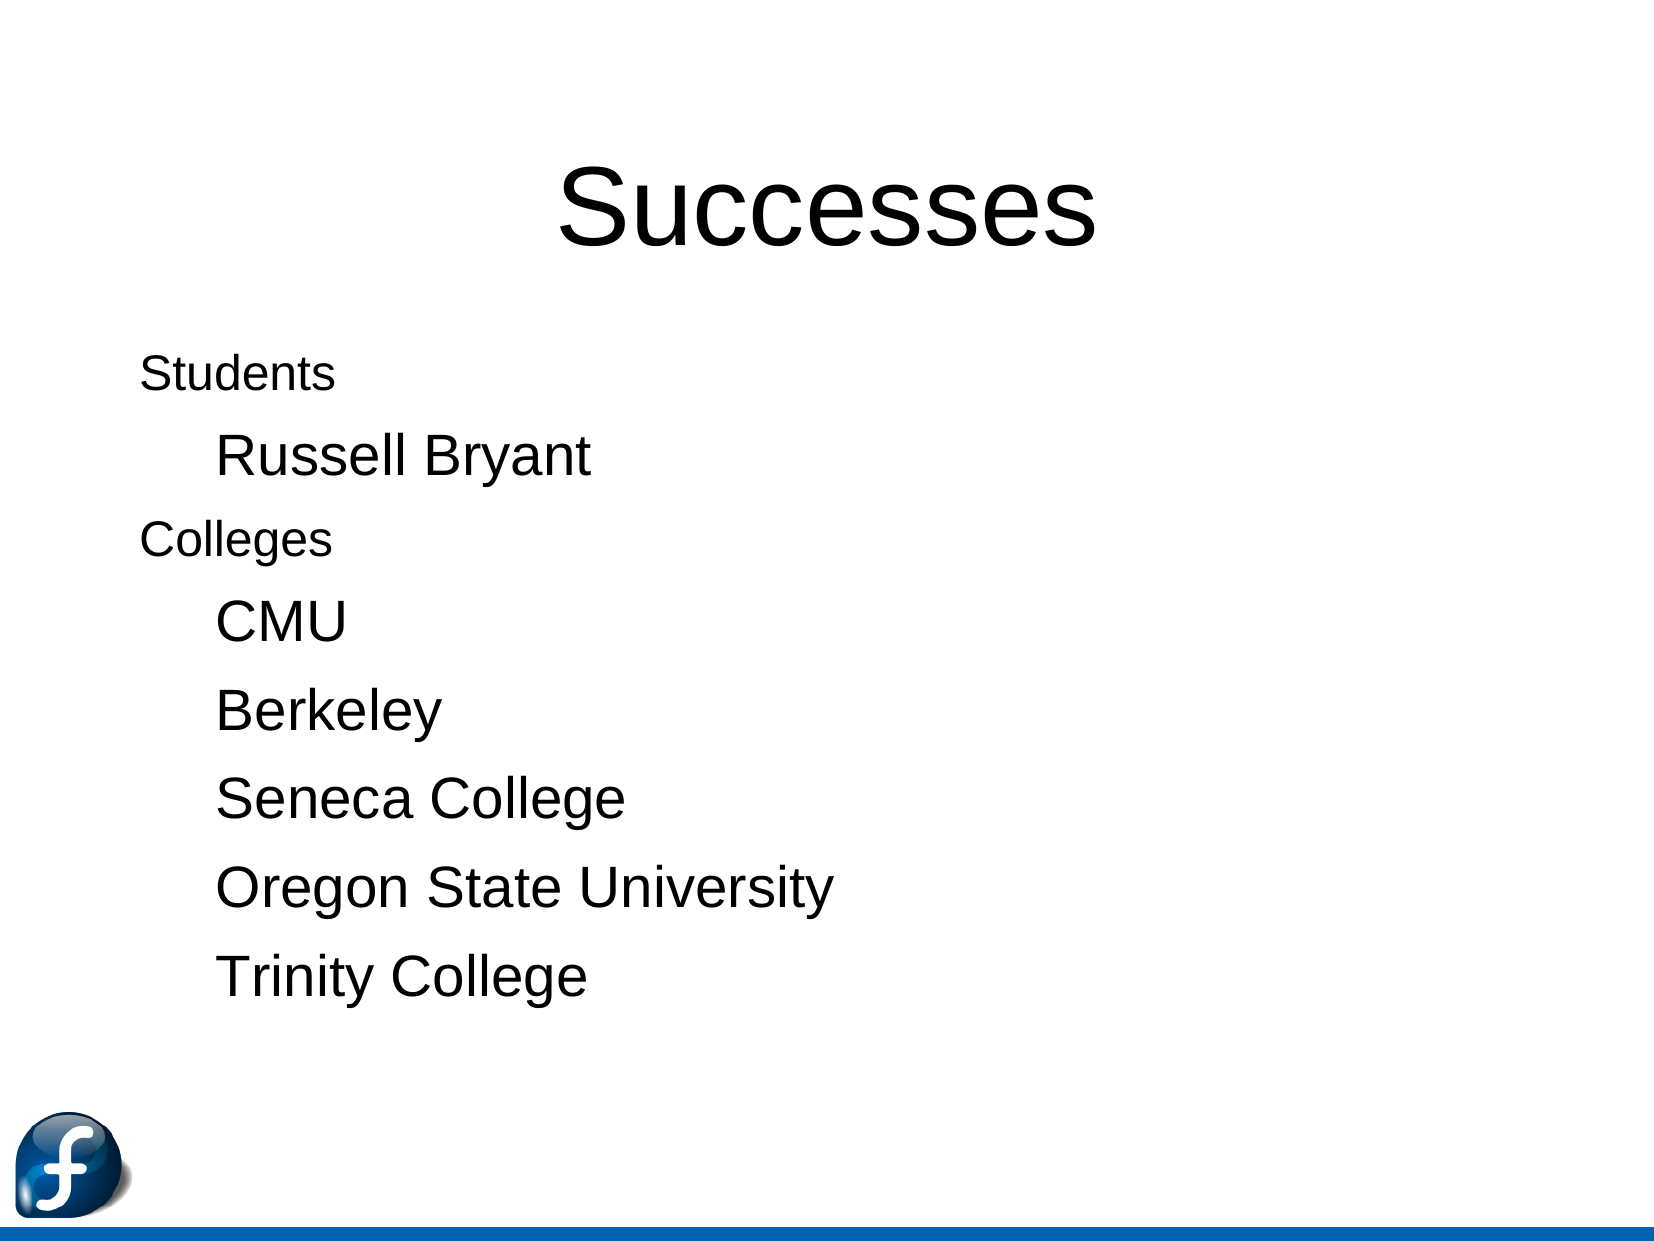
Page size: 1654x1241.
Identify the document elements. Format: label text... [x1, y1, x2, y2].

picture [11, 1105, 133, 1227]
title Successes [121, 102, 1533, 311]
list Students Russell Bryant Colleges CMU Berkeley Seneca College Oregon State University Trinity College [121, 344, 1533, 1127]
